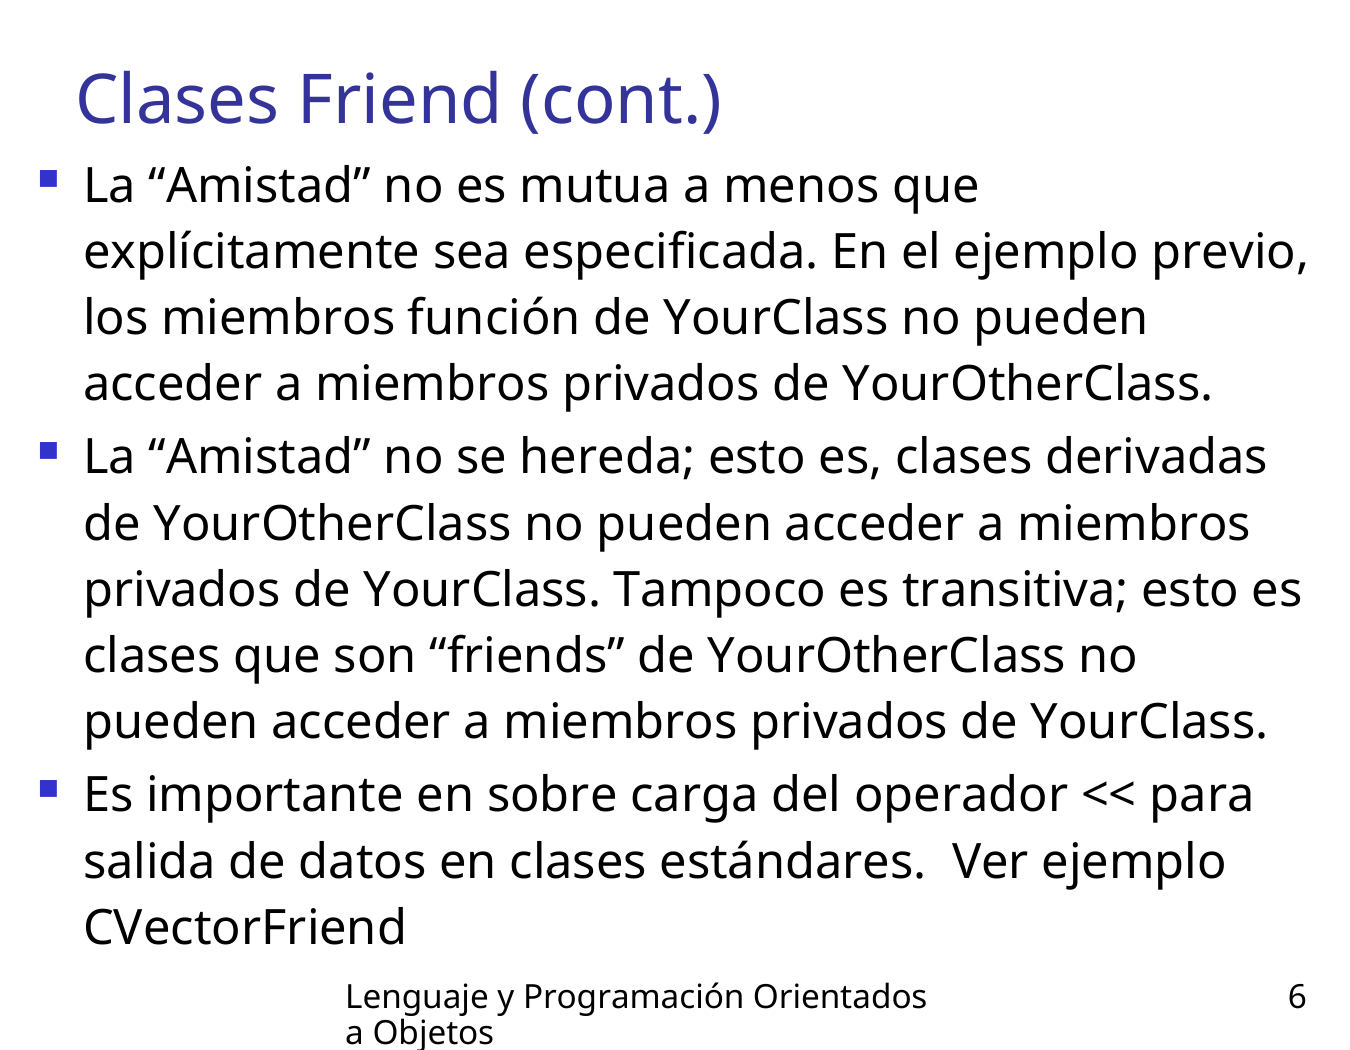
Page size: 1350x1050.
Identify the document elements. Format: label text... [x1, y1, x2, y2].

title Clases Friend (cont.)‏ [75, 16, 1319, 168]
list La “Amistad” no es mutua a menos que explícitamente sea especificada. En el ejemplo previo, los miembros función de YourClass no pueden acceder a miembros privados de YourOtherClass. La “Amistad” no se hereda; esto es, clases derivadas de YourOtherClass no pueden acceder a miembros privados de YourClass. Tampoco es transitiva; esto es clases que son “friends” de YourOtherClass no pueden acceder a miembros privados de YourClass. Es importante en sobre carga del operador << para salida de datos en clases estándares. Ver ejemplo CVectorFriend [37, 149, 1316, 976]
